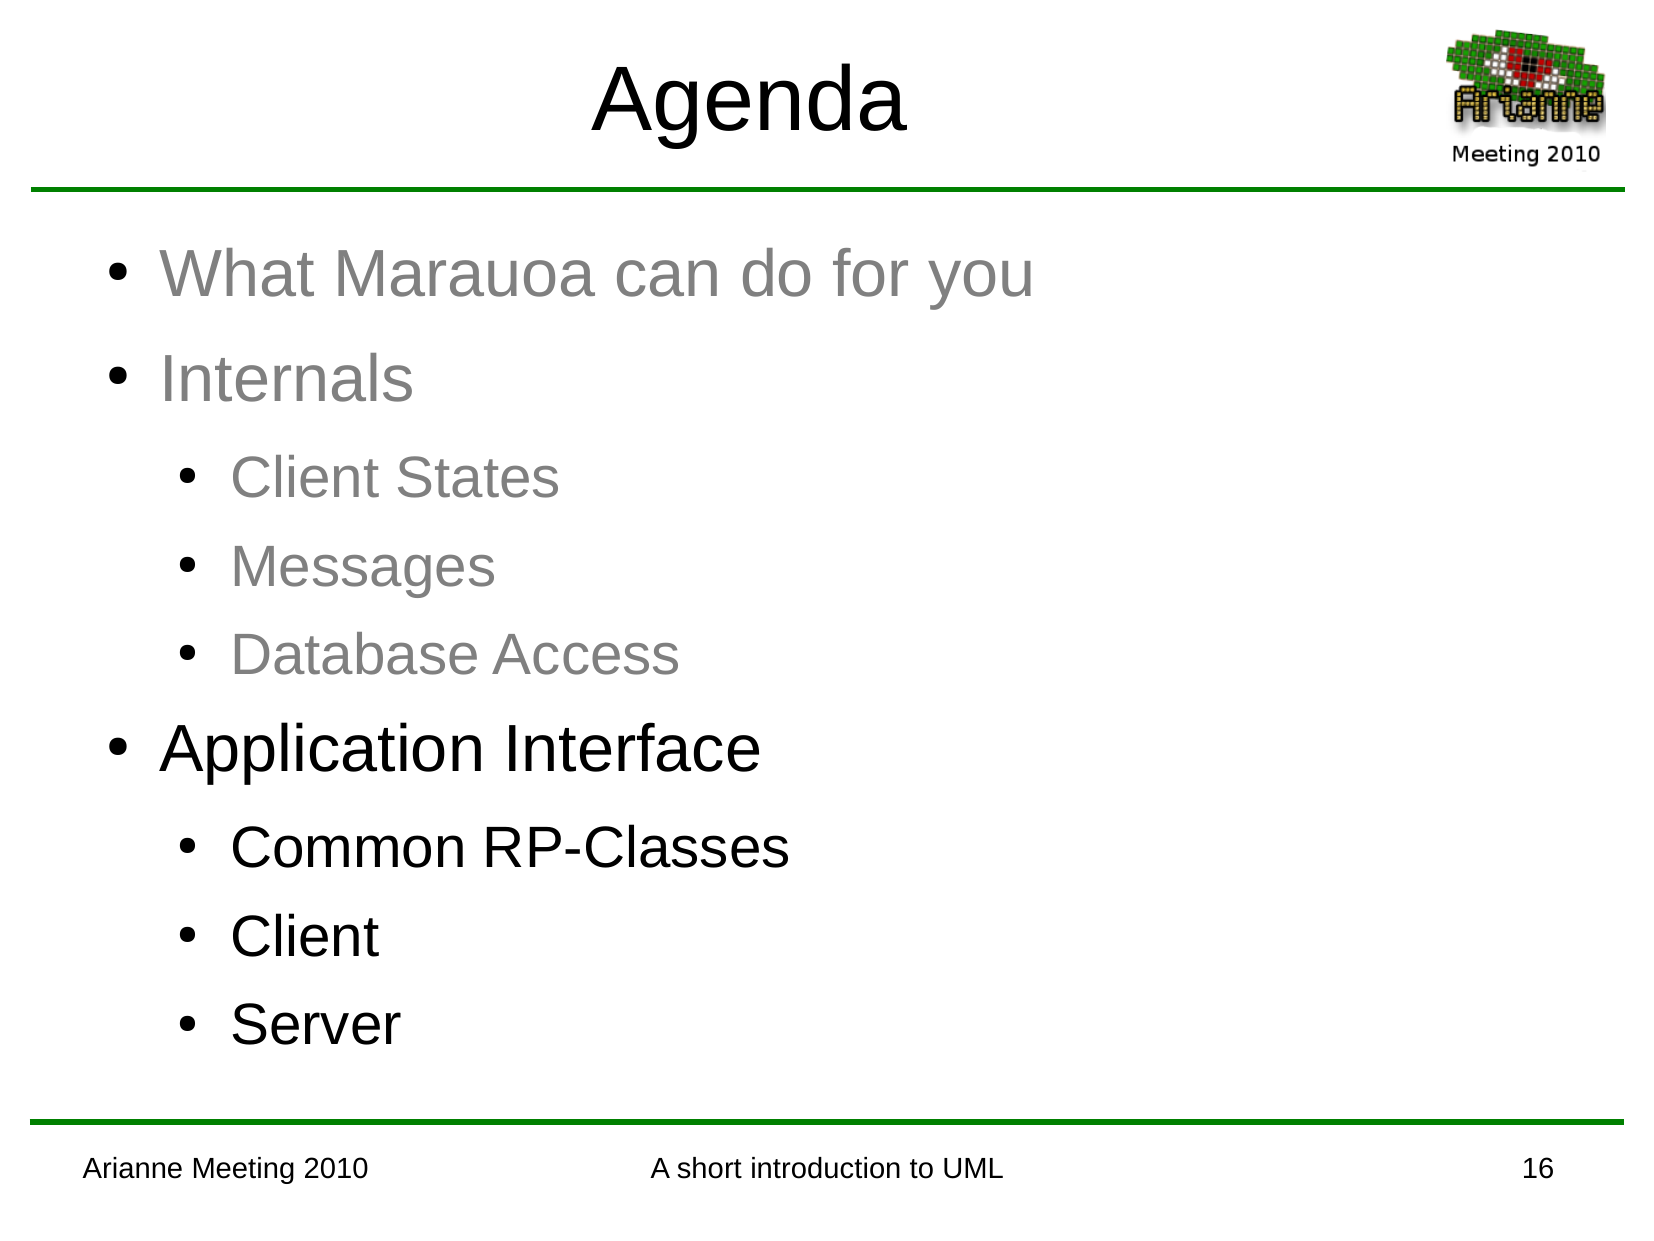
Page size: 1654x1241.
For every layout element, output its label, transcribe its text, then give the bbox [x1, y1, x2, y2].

picture [1446, 29, 1606, 178]
list What Marauoa can do for you Internals Client States Messages Database Access Application Interface Common RP-Classes Client Server [88, 236, 1577, 1080]
title Agenda [82, 47, 1418, 150]
